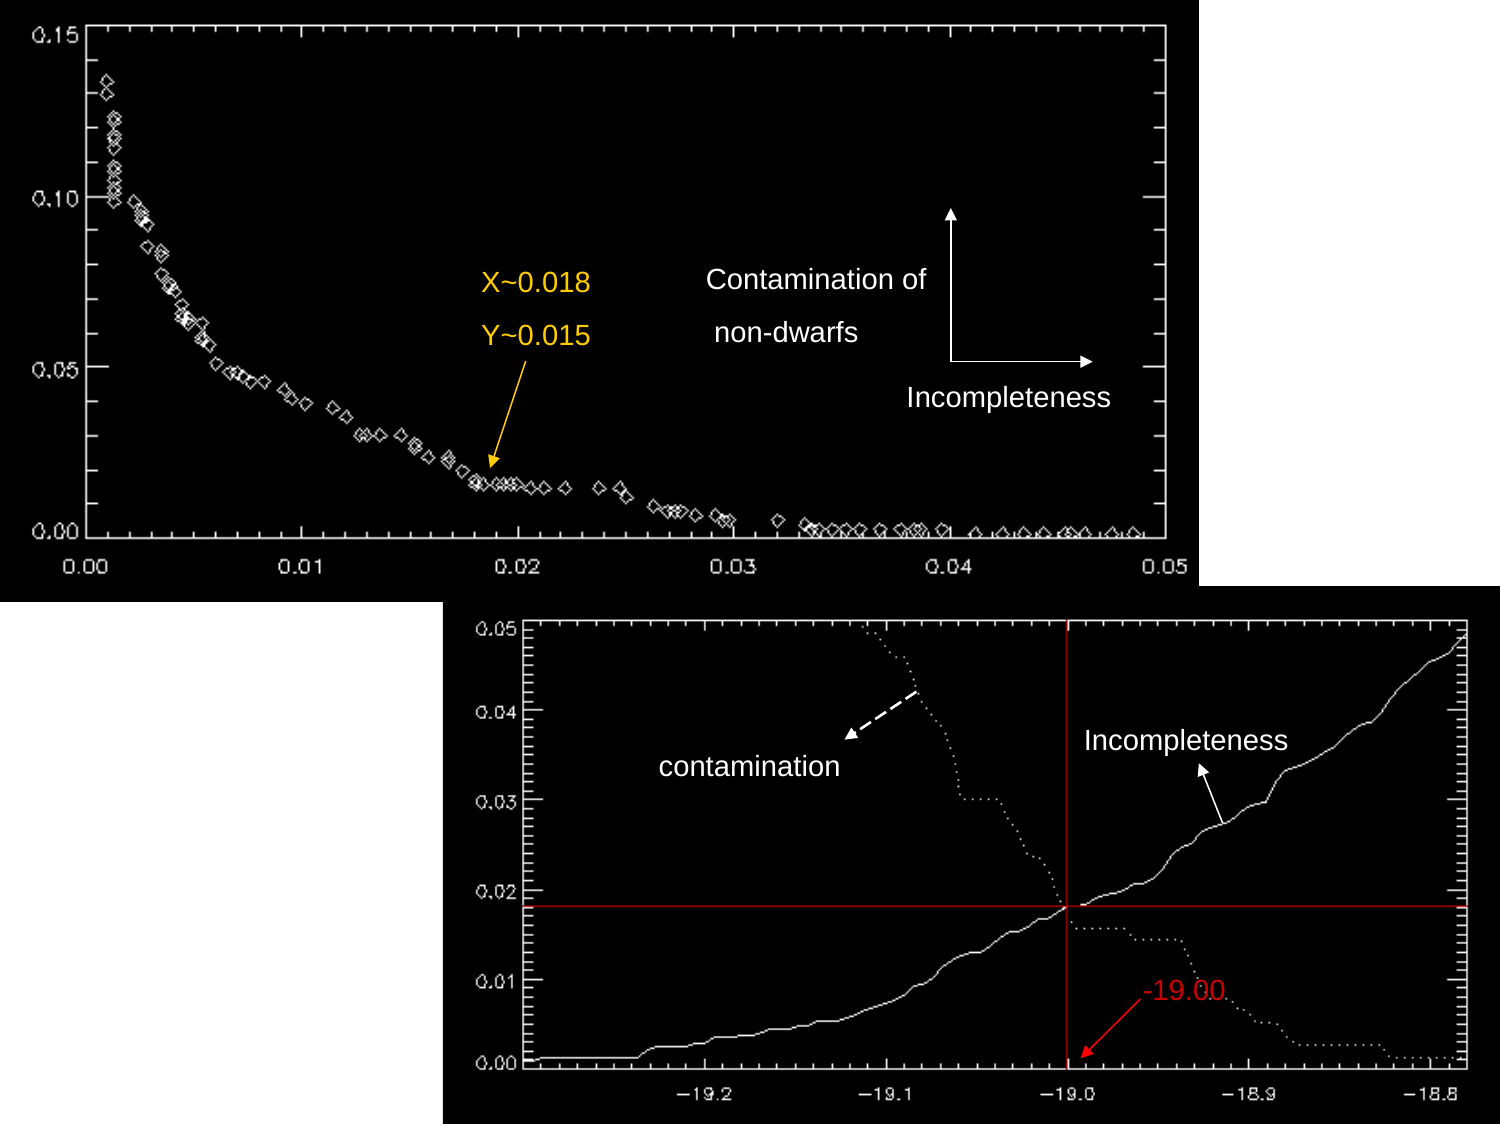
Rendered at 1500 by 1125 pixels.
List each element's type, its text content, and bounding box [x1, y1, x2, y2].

text_box Contamination of non-dwarfs [691, 252, 1105, 357]
text_box Incompleteness [1068, 713, 1341, 764]
text_box Incompleteness [891, 370, 1152, 422]
text_box X~0.018 Y~0.015 [466, 255, 621, 359]
picture [0, 0, 1500, 1124]
text_box -19.00 [1128, 964, 1329, 1015]
text_box contamination [643, 739, 916, 790]
